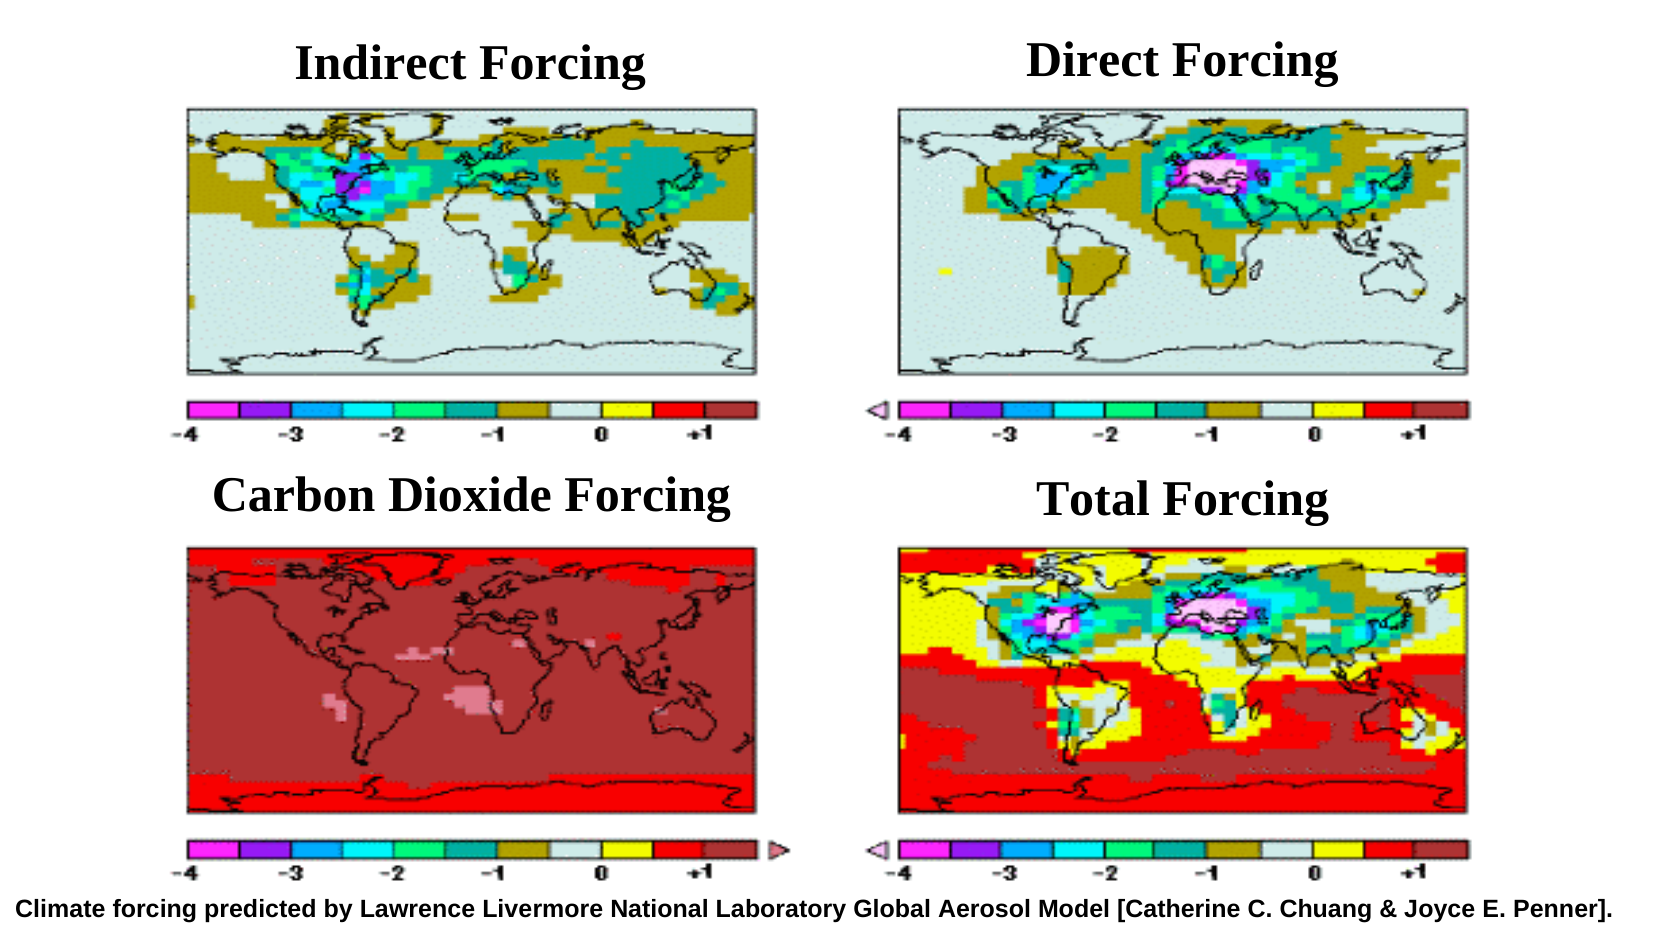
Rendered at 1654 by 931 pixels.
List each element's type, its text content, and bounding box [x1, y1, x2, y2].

text_box Indirect Forcing [188, 27, 753, 98]
text_box Climate forcing predicted by Lawrence Livermore National Laboratory Global Aerosol Model [Catherine C. Chuang & Joyce E. Penner]. [0, 887, 1654, 931]
text_box Carbon Dioxide Forcing [190, 459, 753, 531]
text_box Total Forcing [900, 463, 1465, 535]
text_box Direct Forcing [896, 24, 1469, 96]
picture [147, 0, 1501, 887]
